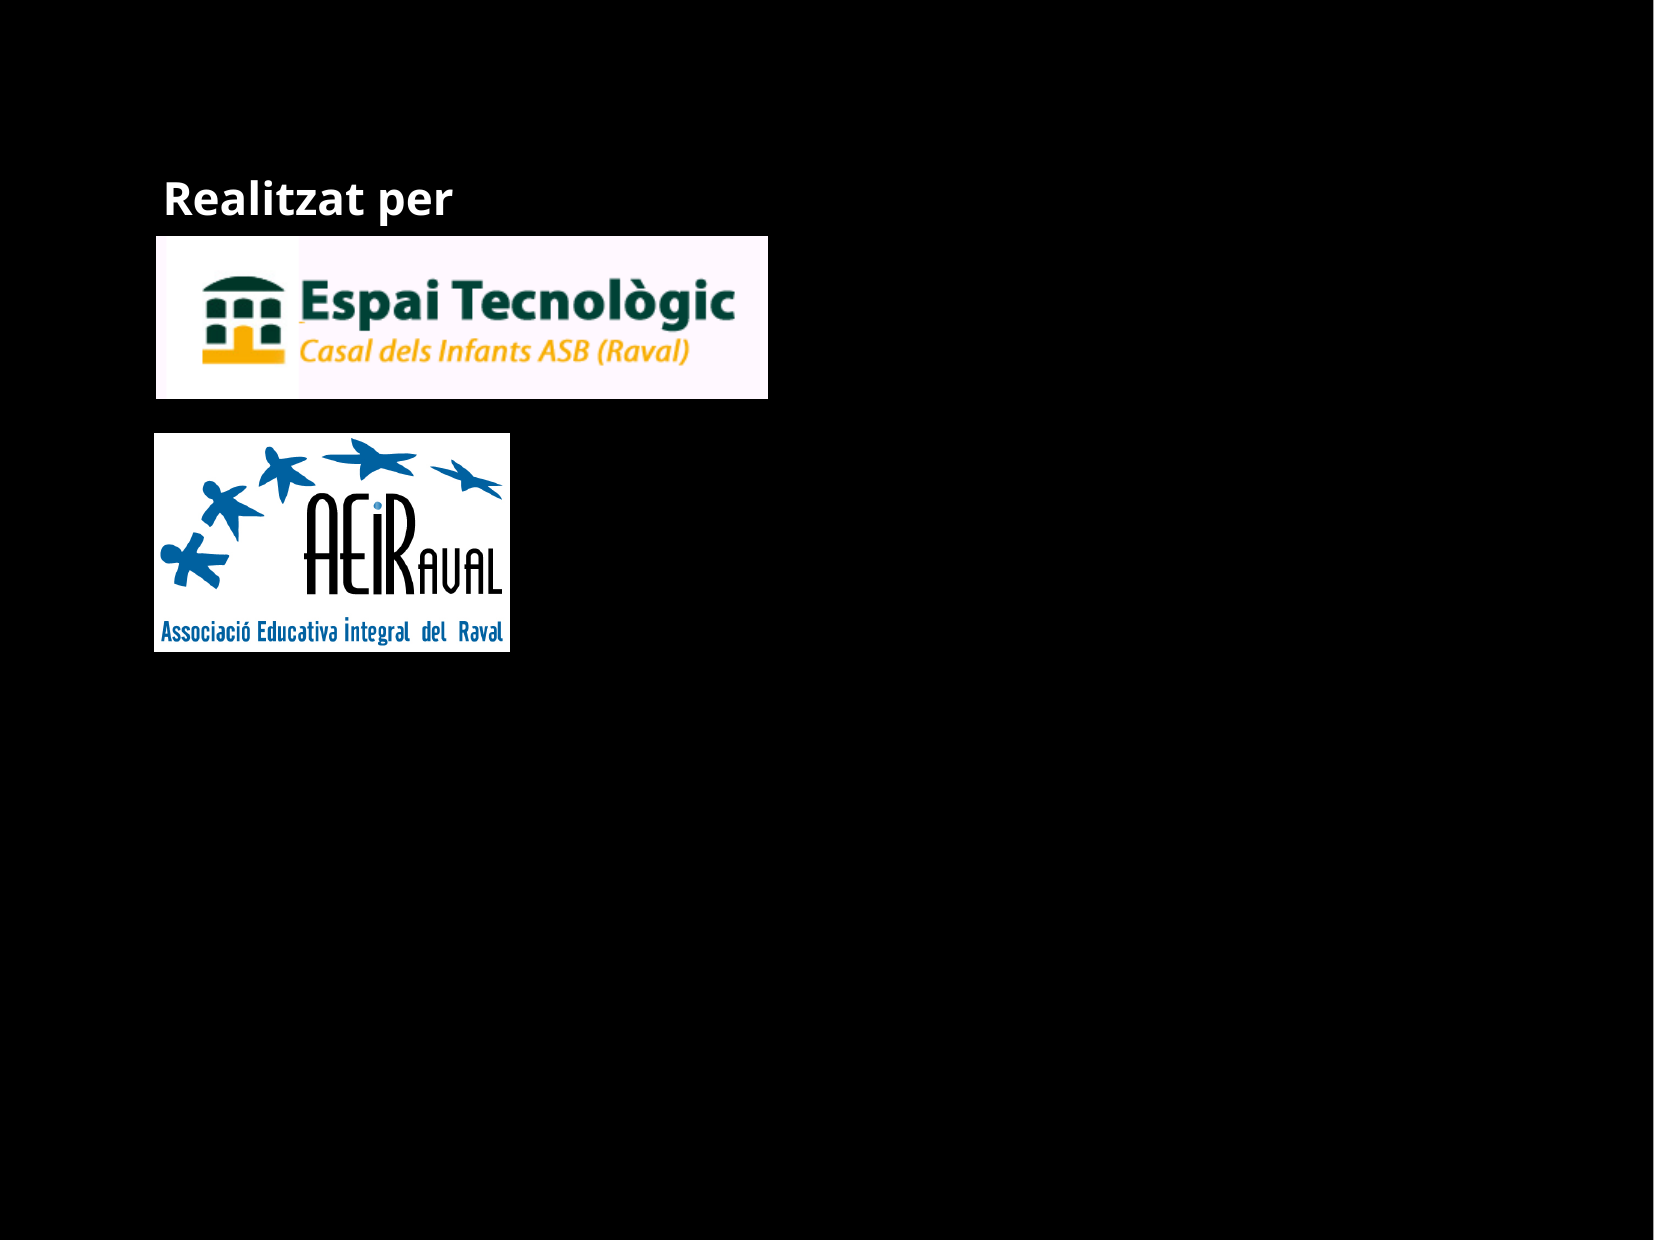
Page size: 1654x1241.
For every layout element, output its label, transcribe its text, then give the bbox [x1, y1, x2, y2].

picture [154, 433, 510, 652]
text_box Realitzat per [147, 159, 1595, 230]
picture [156, 236, 768, 399]
